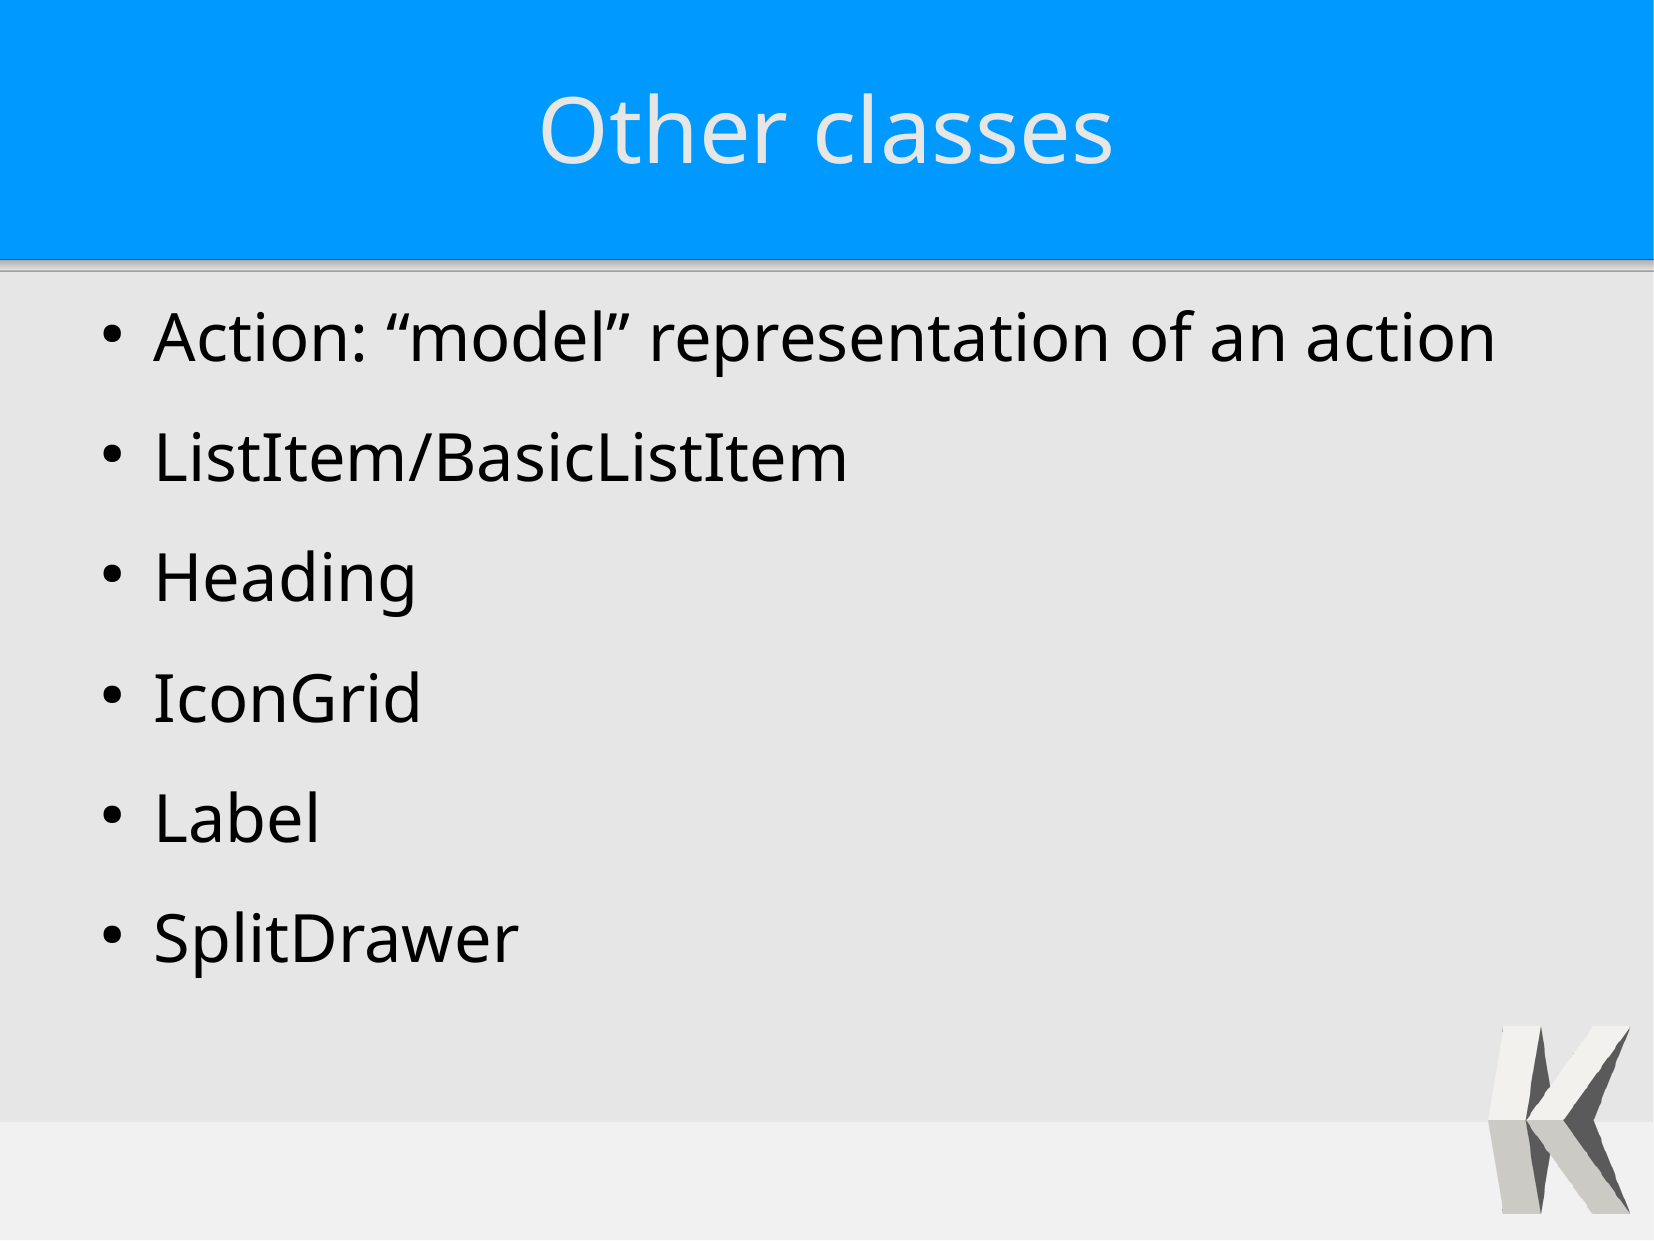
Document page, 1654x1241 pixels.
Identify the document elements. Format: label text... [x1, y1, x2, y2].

title Other classes [82, 24, 1571, 232]
list Action: “model” representation of an action ListItem/BasicListItem Heading IconGrid Label SplitDrawer [82, 290, 1538, 1010]
picture [1488, 1026, 1630, 1214]
